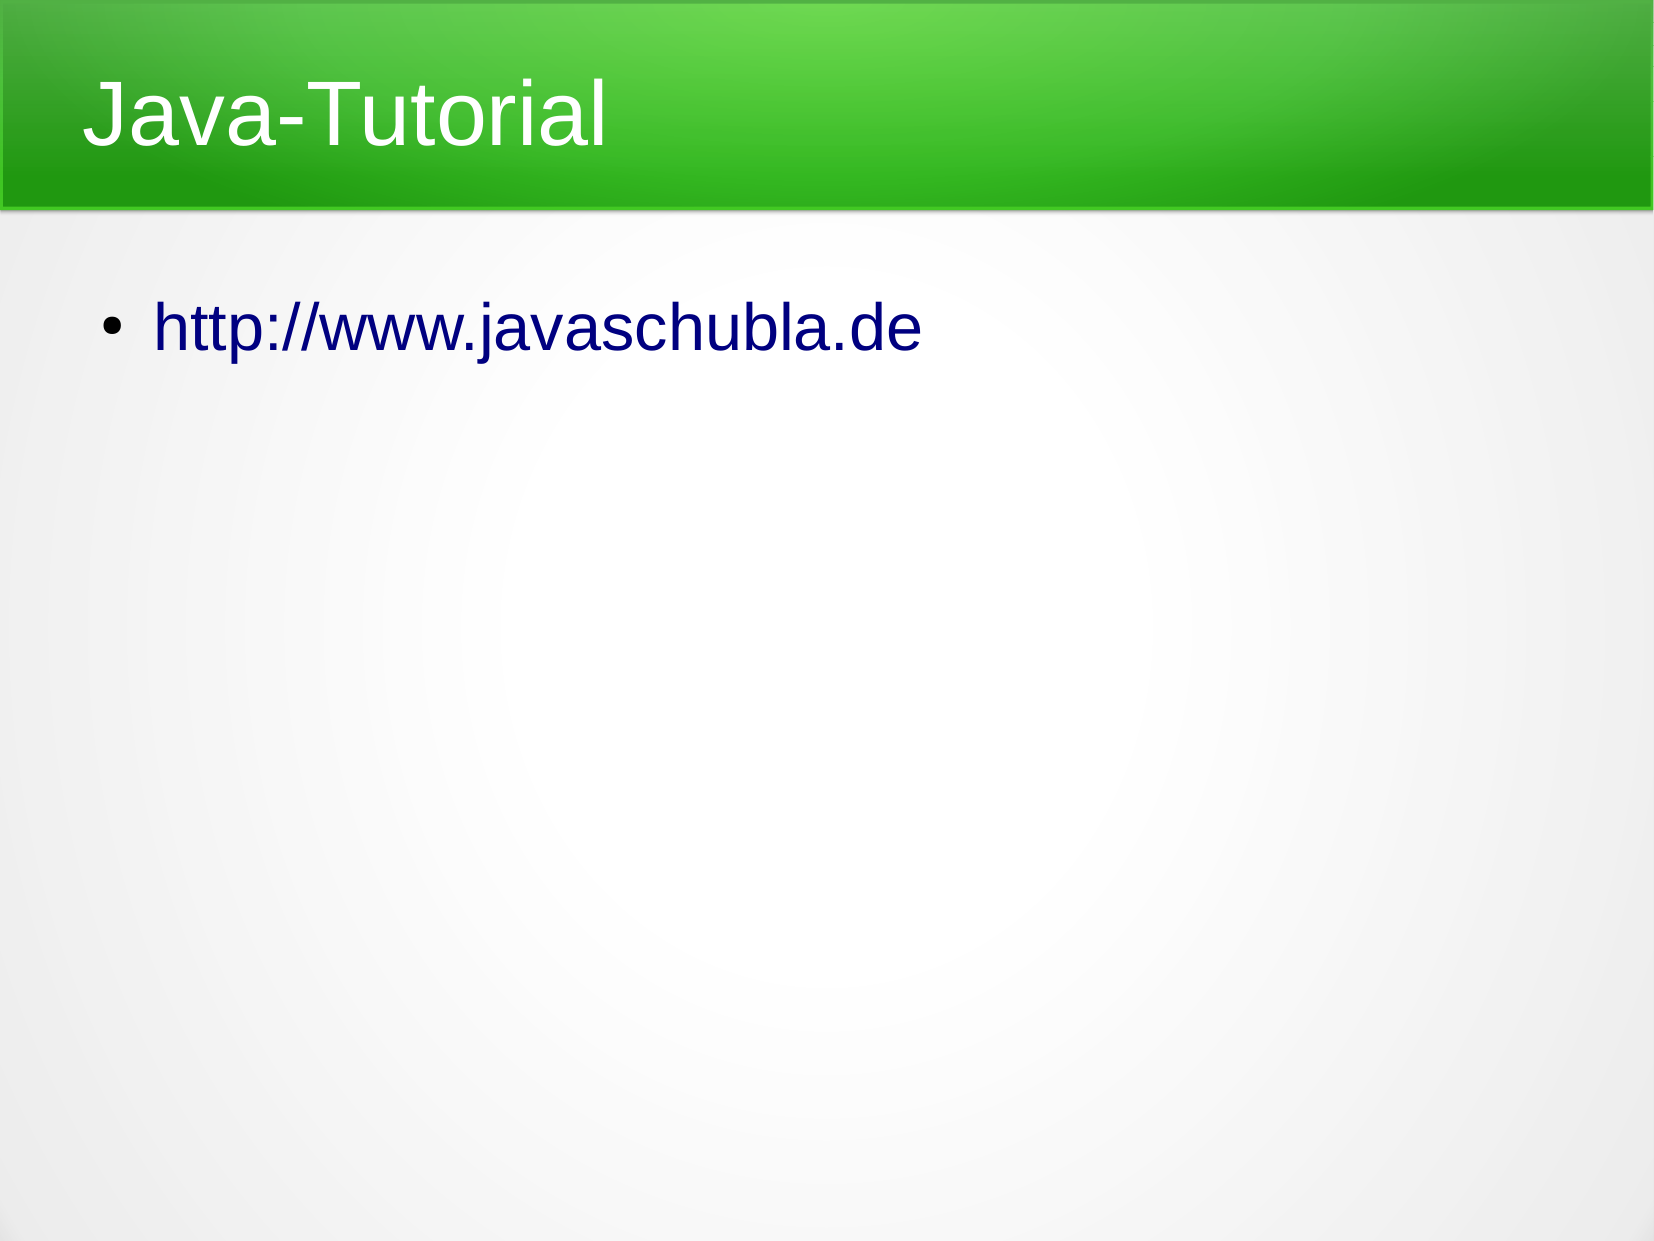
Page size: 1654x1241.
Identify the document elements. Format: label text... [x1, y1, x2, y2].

list http://www.javaschubla.de [82, 290, 1538, 1010]
title Java-Tutorial [82, 49, 1571, 179]
